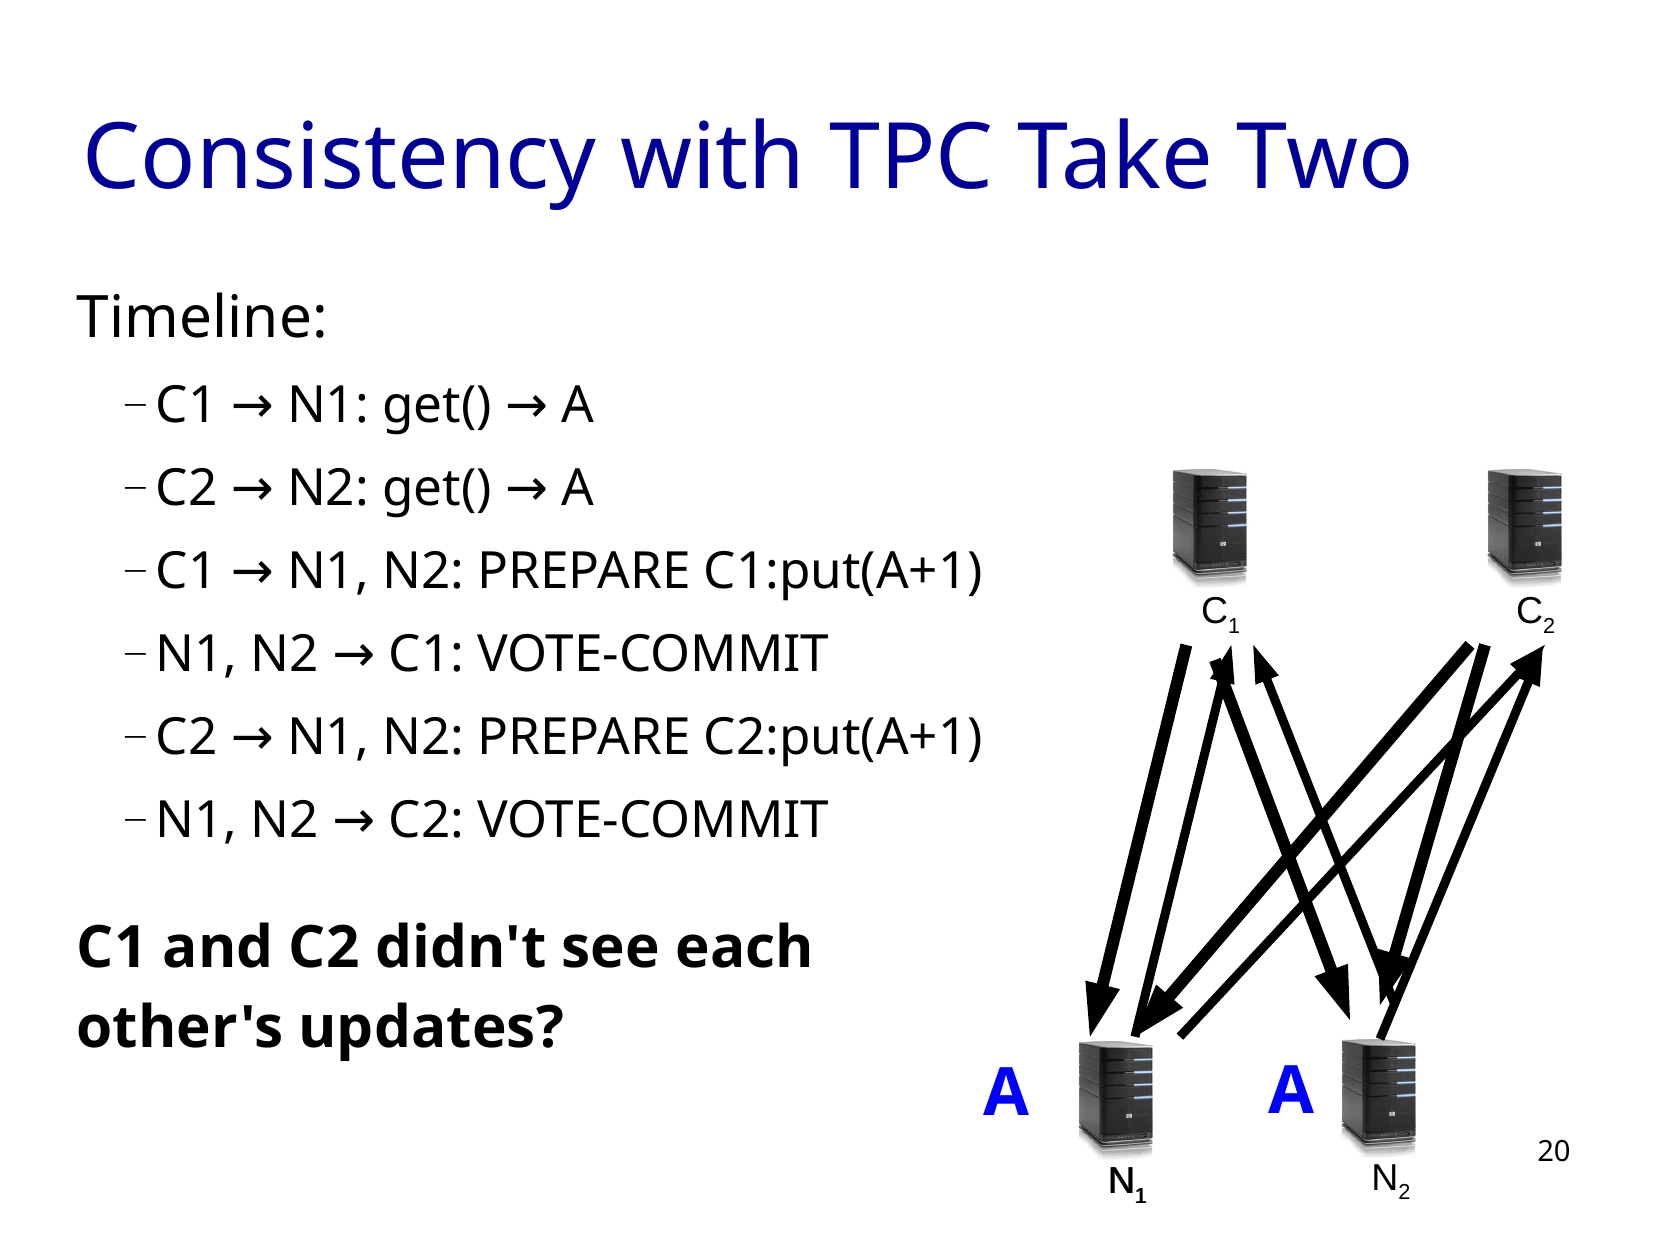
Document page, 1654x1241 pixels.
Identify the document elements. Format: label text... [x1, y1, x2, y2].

picture [1055, 1036, 1180, 1161]
picture [1464, 464, 1589, 589]
picture [1318, 1034, 1443, 1159]
picture [1149, 464, 1274, 589]
text_box A [968, 1036, 1075, 1127]
text_box N1 [1092, 1148, 1162, 1215]
text_box C2 [1501, 578, 1570, 645]
title Consistency with TPC Take Two [82, 49, 1571, 257]
text_box A [1253, 1035, 1360, 1126]
list Timeline: C1 → N1: get() → A C2 → N2: get() → A C1 → N1, N2: PREPARE C1:put(A+1) N1, N2 → C1: VOTE-COMMIT C2 → N1, N2: PREPARE C2:put(A+1) N1, N2 → C2: VOTE-COMMIT C1 and C2 didn't see each other's updates? [45, 275, 1036, 1081]
text_box N2 [1356, 1145, 1426, 1212]
text_box C1 [1186, 578, 1255, 645]
